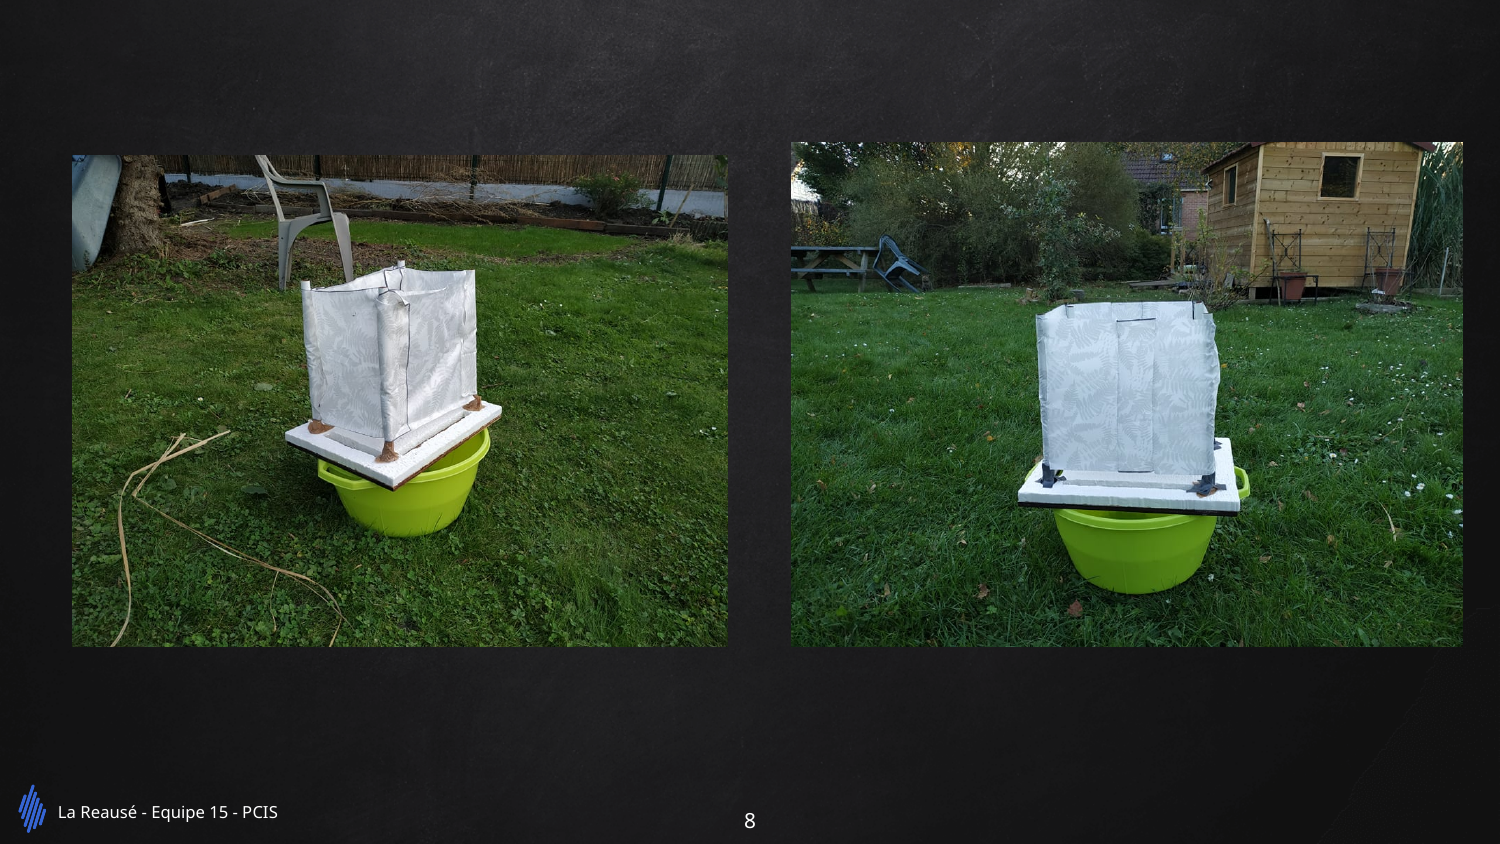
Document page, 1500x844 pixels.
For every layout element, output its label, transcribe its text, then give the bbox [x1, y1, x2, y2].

picture [791, 142, 1463, 647]
picture [18, 782, 47, 834]
text_box La Reausé - Equipe 15 - PCIS [42, 786, 300, 837]
picture [72, 155, 728, 647]
text_box ‹#› [705, 792, 796, 844]
